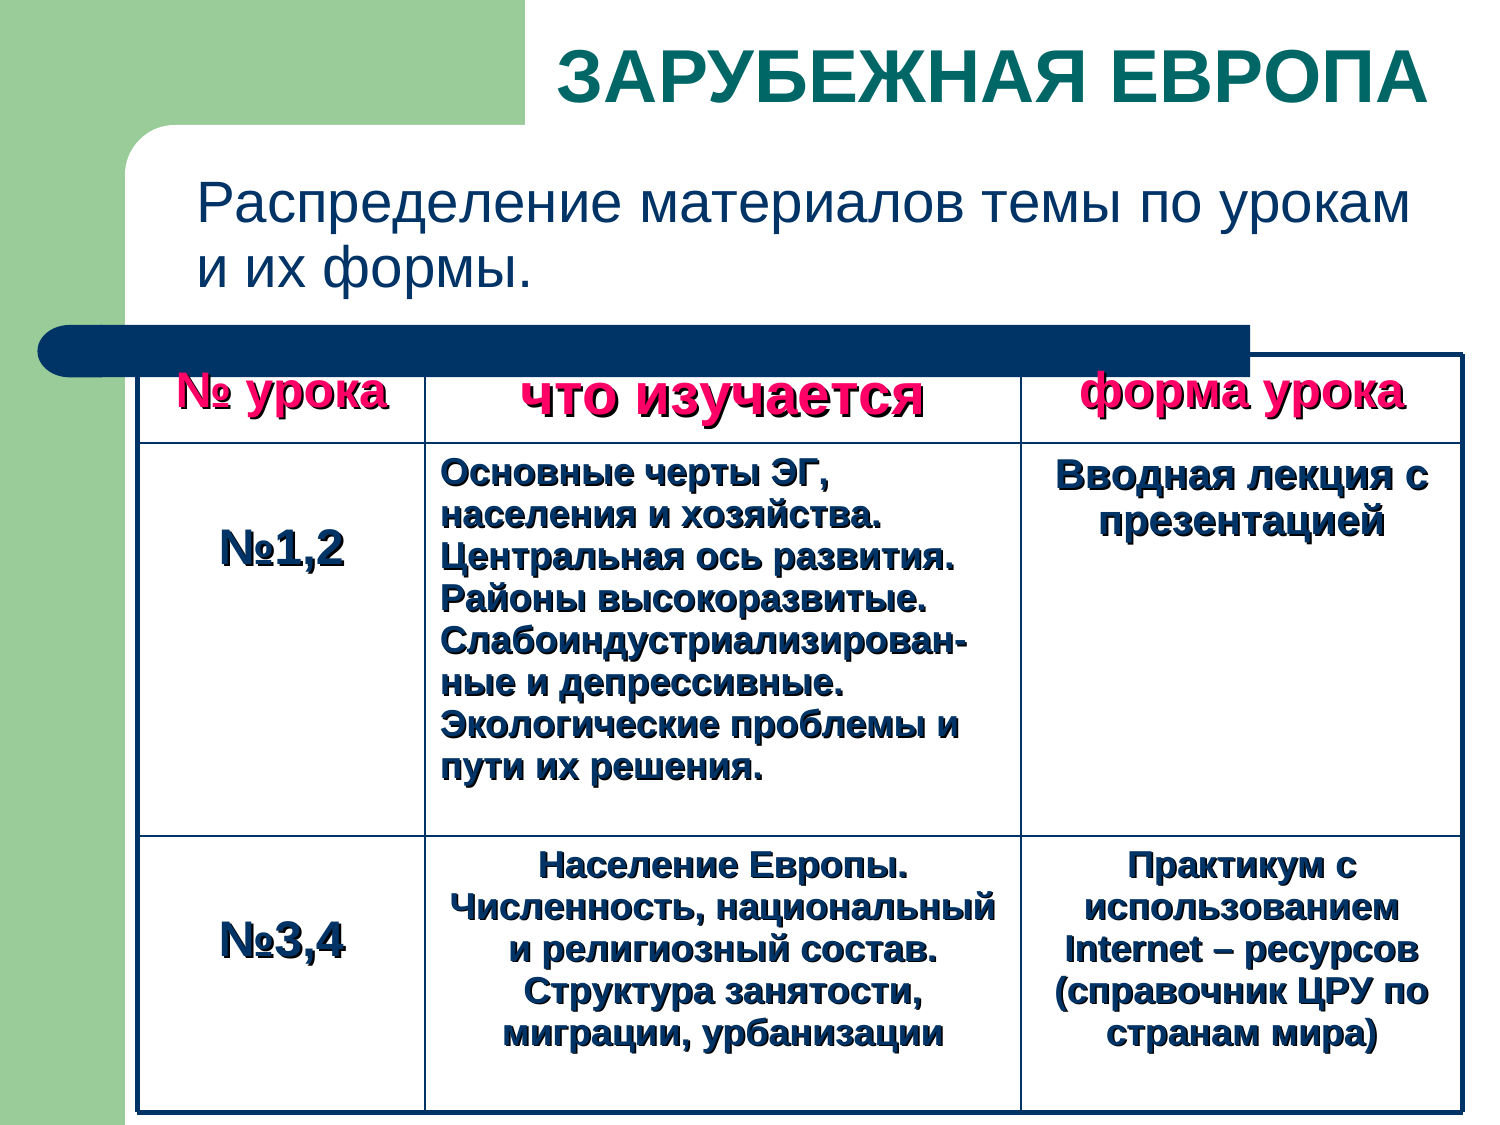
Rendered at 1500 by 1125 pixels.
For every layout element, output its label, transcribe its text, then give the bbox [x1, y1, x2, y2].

text_box № урока [140, 357, 424, 442]
text_box №3,4 [140, 837, 424, 1110]
text_box форма урока [1022, 357, 1460, 442]
title ЗАРУБЕЖНАЯ ЕВРОПА [487, 0, 1500, 125]
text_box Вводная лекция с презентацией [1022, 444, 1460, 835]
text_box №1,2 [140, 444, 424, 835]
text_box Население Европы. Численность, национальный и религиозный состав. Структура занятости, миграции, урбанизации [426, 837, 1020, 1110]
text_box Основные черты ЭГ, населения и хозяйства. Центральная ось развития. Районы высокоразвитые. Слабоиндустриализирован-ные и депрессивные. Экологические проблемы и пути их решения. [426, 444, 1020, 835]
text_box Практикум с использованием Internet – ресурсов (справочник ЦРУ по странам мира) [1022, 837, 1460, 1110]
list Распределение материалов темы по урокам и их формы. [124, 162, 1438, 325]
text_box что изучается [426, 357, 1020, 442]
